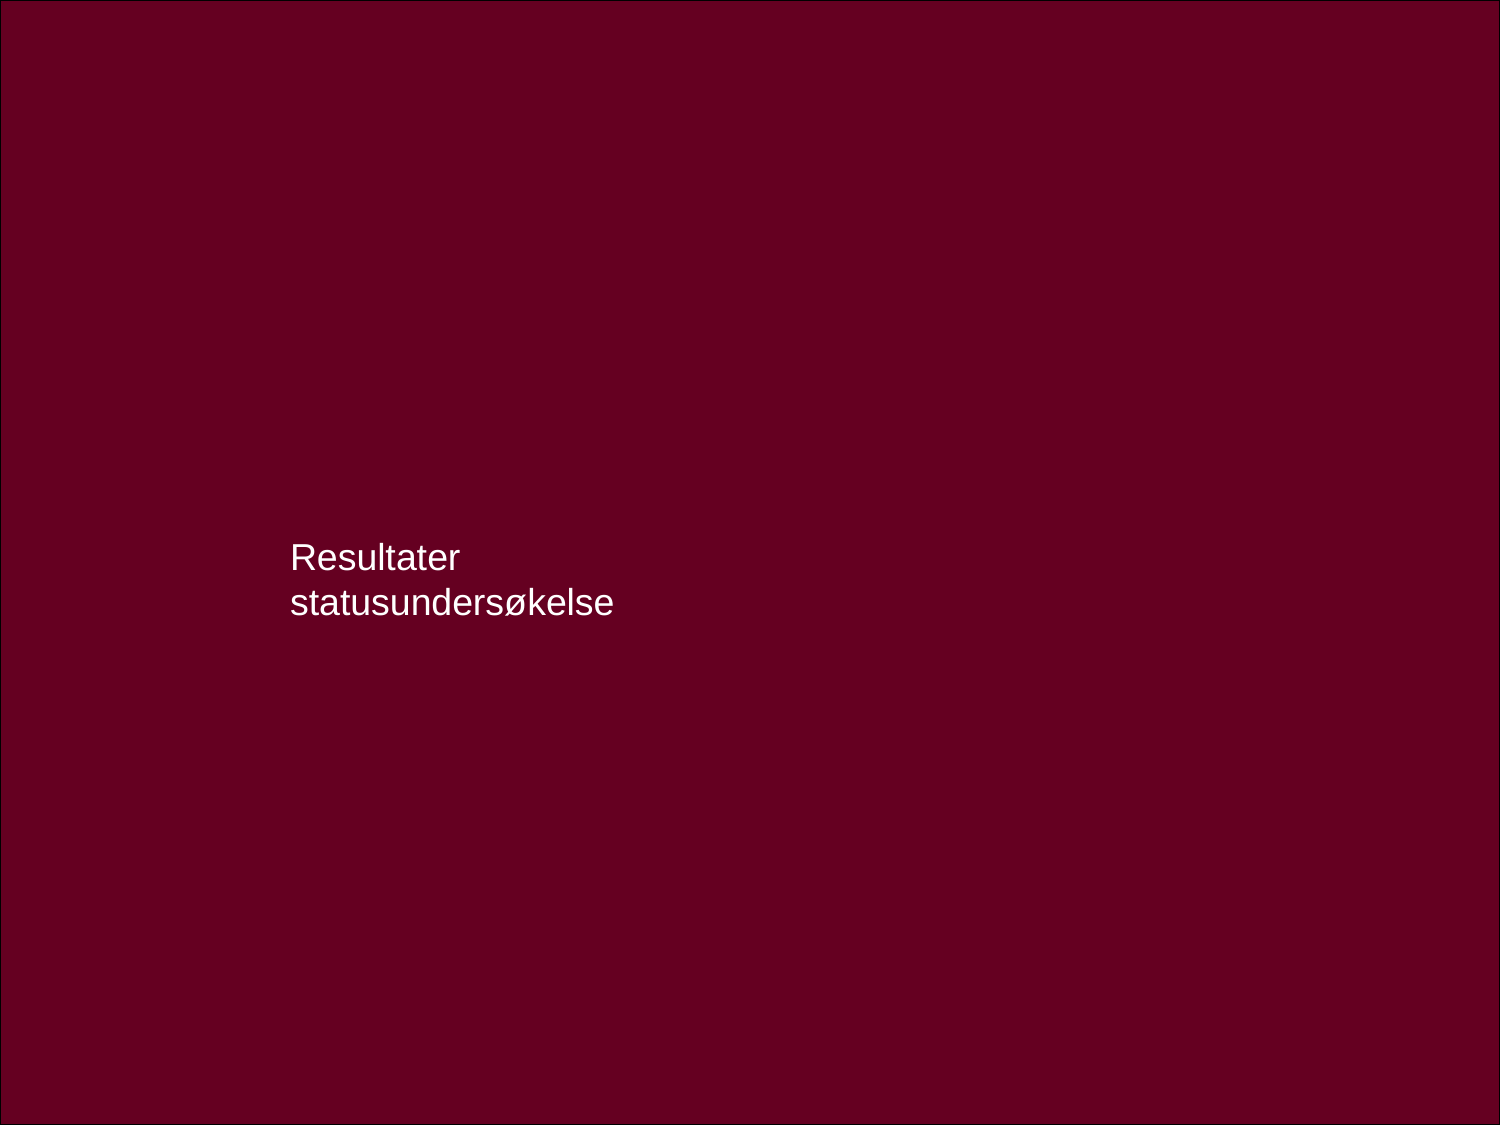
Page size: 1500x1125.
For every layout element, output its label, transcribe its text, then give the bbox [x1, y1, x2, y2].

text_box [0, 0, 1500, 1125]
text_box Resultater statusundersøkelse [275, 525, 751, 632]
